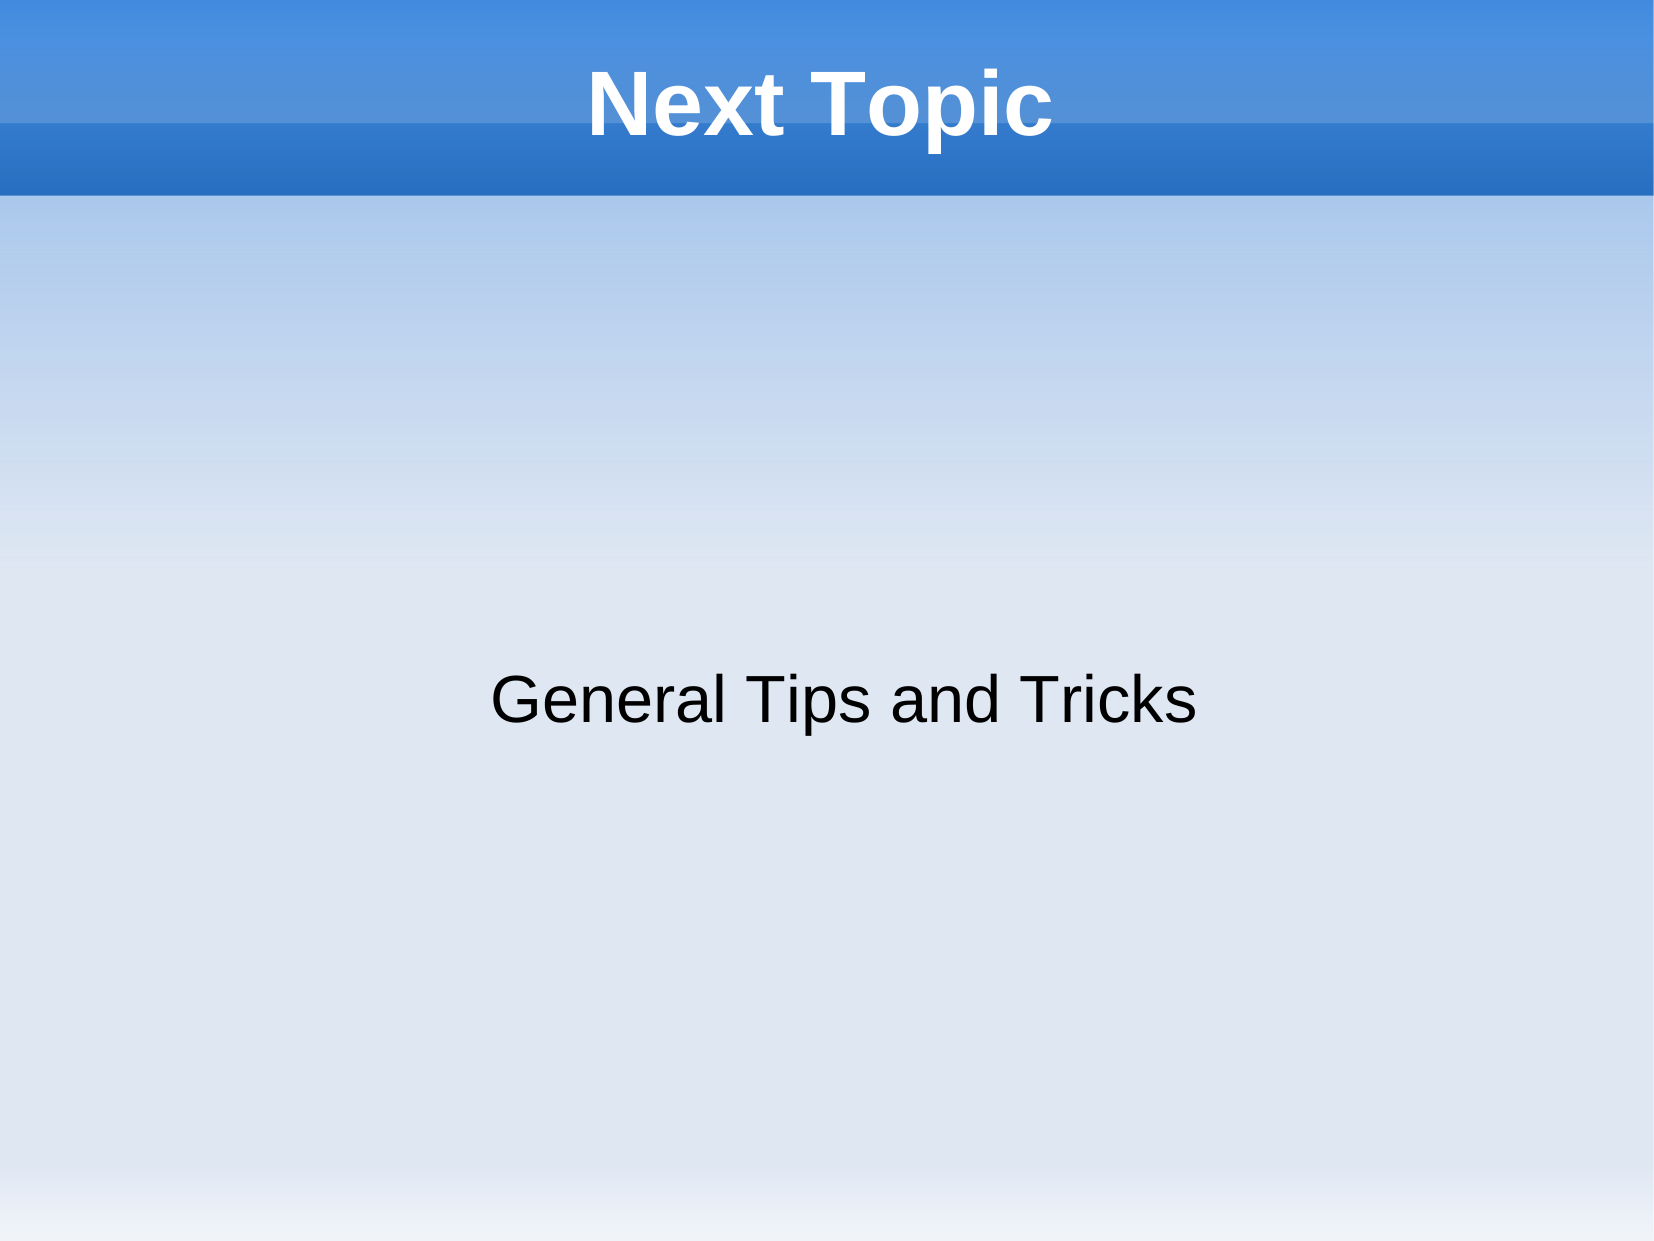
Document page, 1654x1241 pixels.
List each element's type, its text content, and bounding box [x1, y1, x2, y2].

subtitle General Tips and Tricks [82, 290, 1571, 1109]
picture [0, 0, 1654, 1241]
title Next Topic [76, 0, 1565, 208]
